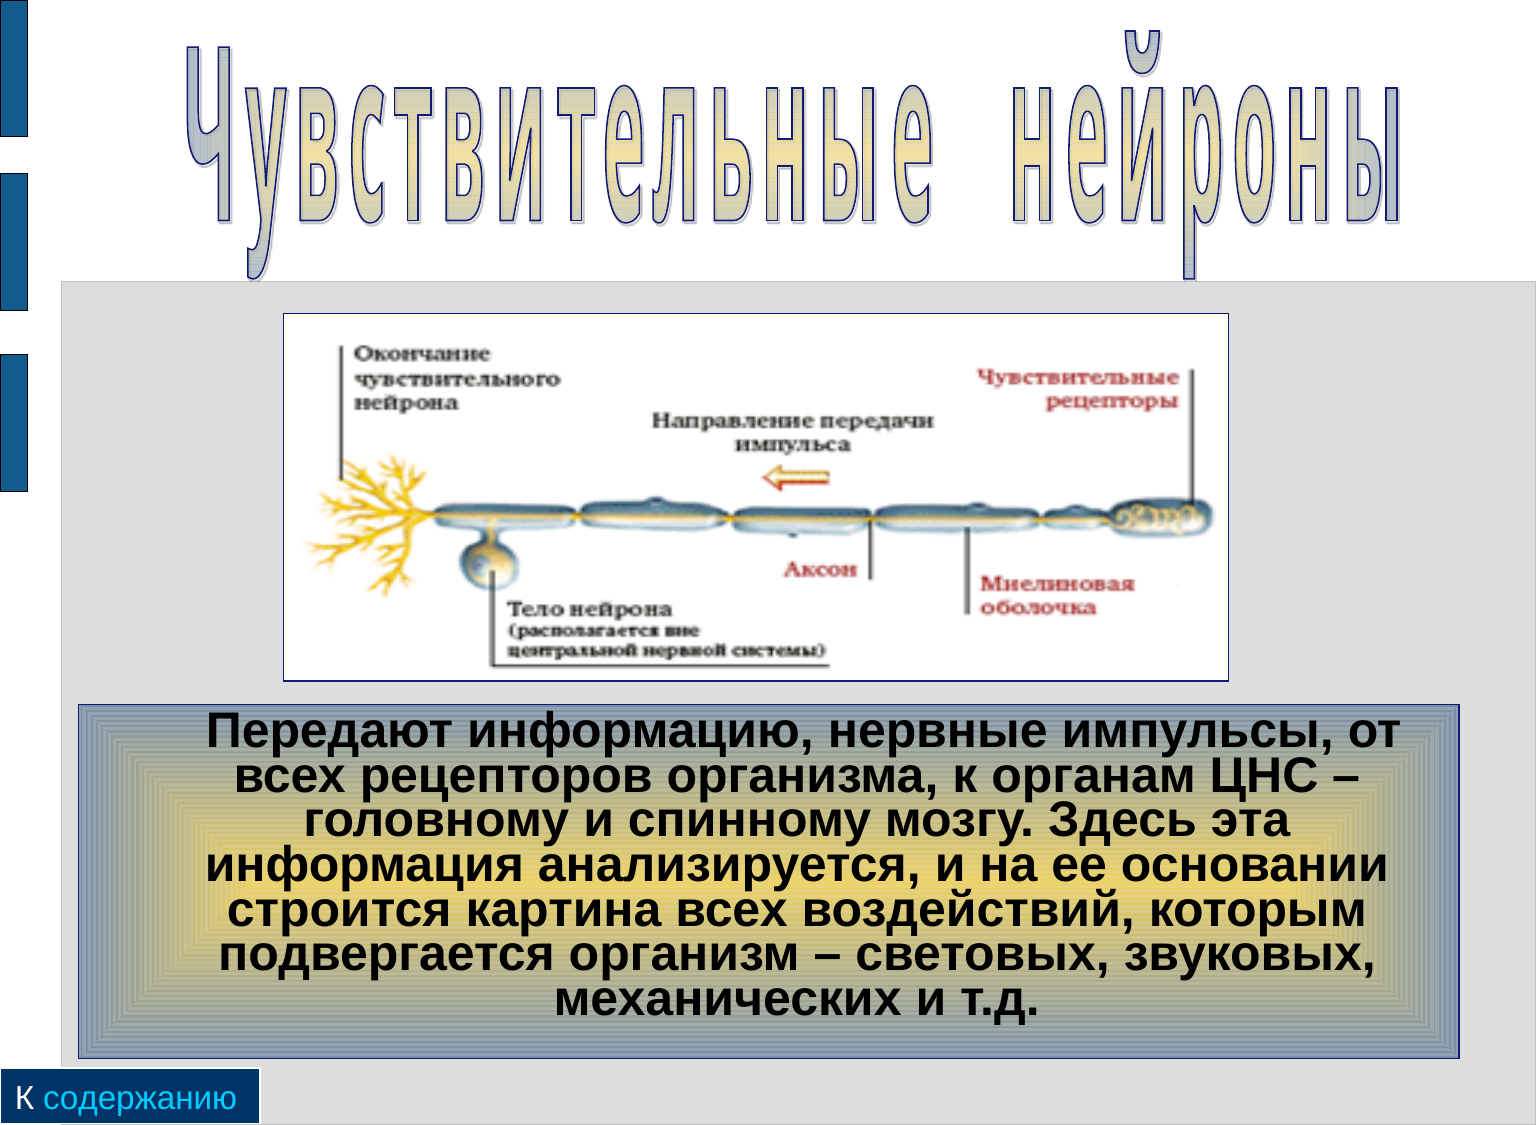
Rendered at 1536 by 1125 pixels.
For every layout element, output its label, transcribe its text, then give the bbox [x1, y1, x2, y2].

text_box Чувствительные нейроны [862, 87, 874, 221]
text_box Чувствительные нейроны [1347, 87, 1381, 221]
text_box К содержанию [0, 1068, 260, 1124]
text_box Чувствительные нейроны [1183, 85, 1221, 279]
text_box Чувствительные нейроны [1125, 31, 1160, 74]
text_box Чувствительные нейроны [714, 87, 751, 221]
text_box Чувствительные нейроны [558, 87, 595, 221]
text_box Чувствительные нейроны [1386, 87, 1397, 221]
text_box Чувствительные нейроны [500, 87, 541, 221]
text_box Чувствительные нейроны [1235, 85, 1274, 223]
text_box Чувствительные нейроны [823, 87, 857, 221]
text_box Чувствительные нейроны [605, 85, 642, 223]
text_box Чувствительные нейроны [187, 47, 230, 221]
text_box Чувствительные нейроны [245, 88, 287, 279]
text_box Чувствительные нейроны [351, 85, 384, 223]
text_box Чувствительные нейроны [446, 87, 482, 221]
text_box Чувствительные нейроны [894, 85, 931, 223]
text_box Чувствительные нейроны [1290, 87, 1327, 221]
picture [284, 314, 1228, 681]
text_box Чувствительные нейроны [653, 87, 694, 223]
text_box Чувствительные нейроны [1014, 87, 1051, 221]
text_box Чувствительные нейроны [1122, 87, 1163, 221]
text_box Чувствительные нейроны [766, 87, 803, 221]
text_box Чувствительные нейроны [1068, 85, 1105, 223]
text_box Чувствительные нейроны [300, 87, 336, 221]
text_box Чувствительные нейроны [394, 87, 431, 221]
list Передают информацию, нервные импульсы, от всех рецепторов организма, к органам ЦНС – головному и спинному мозгу. Здесь эта информация анализируется, и на ее основании строится картина всех воздействий, которым подвергается организм – световых, звуковых, механических и т.д. [78, 704, 1460, 1059]
